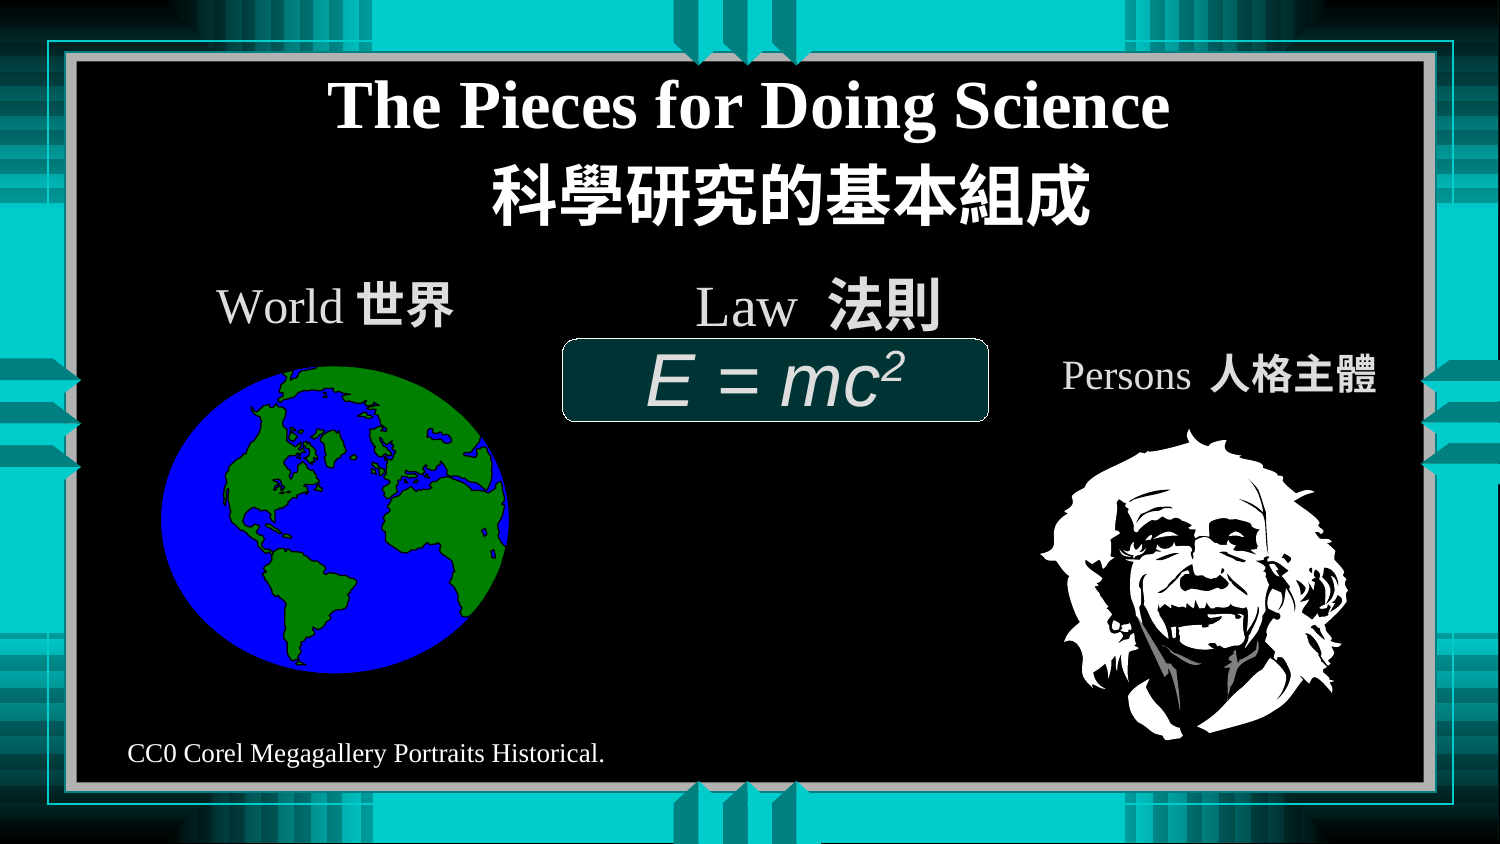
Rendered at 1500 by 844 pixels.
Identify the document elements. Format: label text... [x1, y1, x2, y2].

text_box World世界 [201, 262, 526, 519]
text_box E = mc2 [562, 338, 989, 422]
text_box CC0 Corel Megagallery Portraits Historical. [112, 731, 1163, 776]
title The Pieces for Doing Science 科學研究的基本組成 [112, 67, 1388, 240]
chart [1034, 424, 1351, 751]
chart [159, 364, 511, 676]
text_box Law 法則 [680, 256, 1013, 450]
text_box Persons 人格主體 [1047, 337, 1426, 613]
